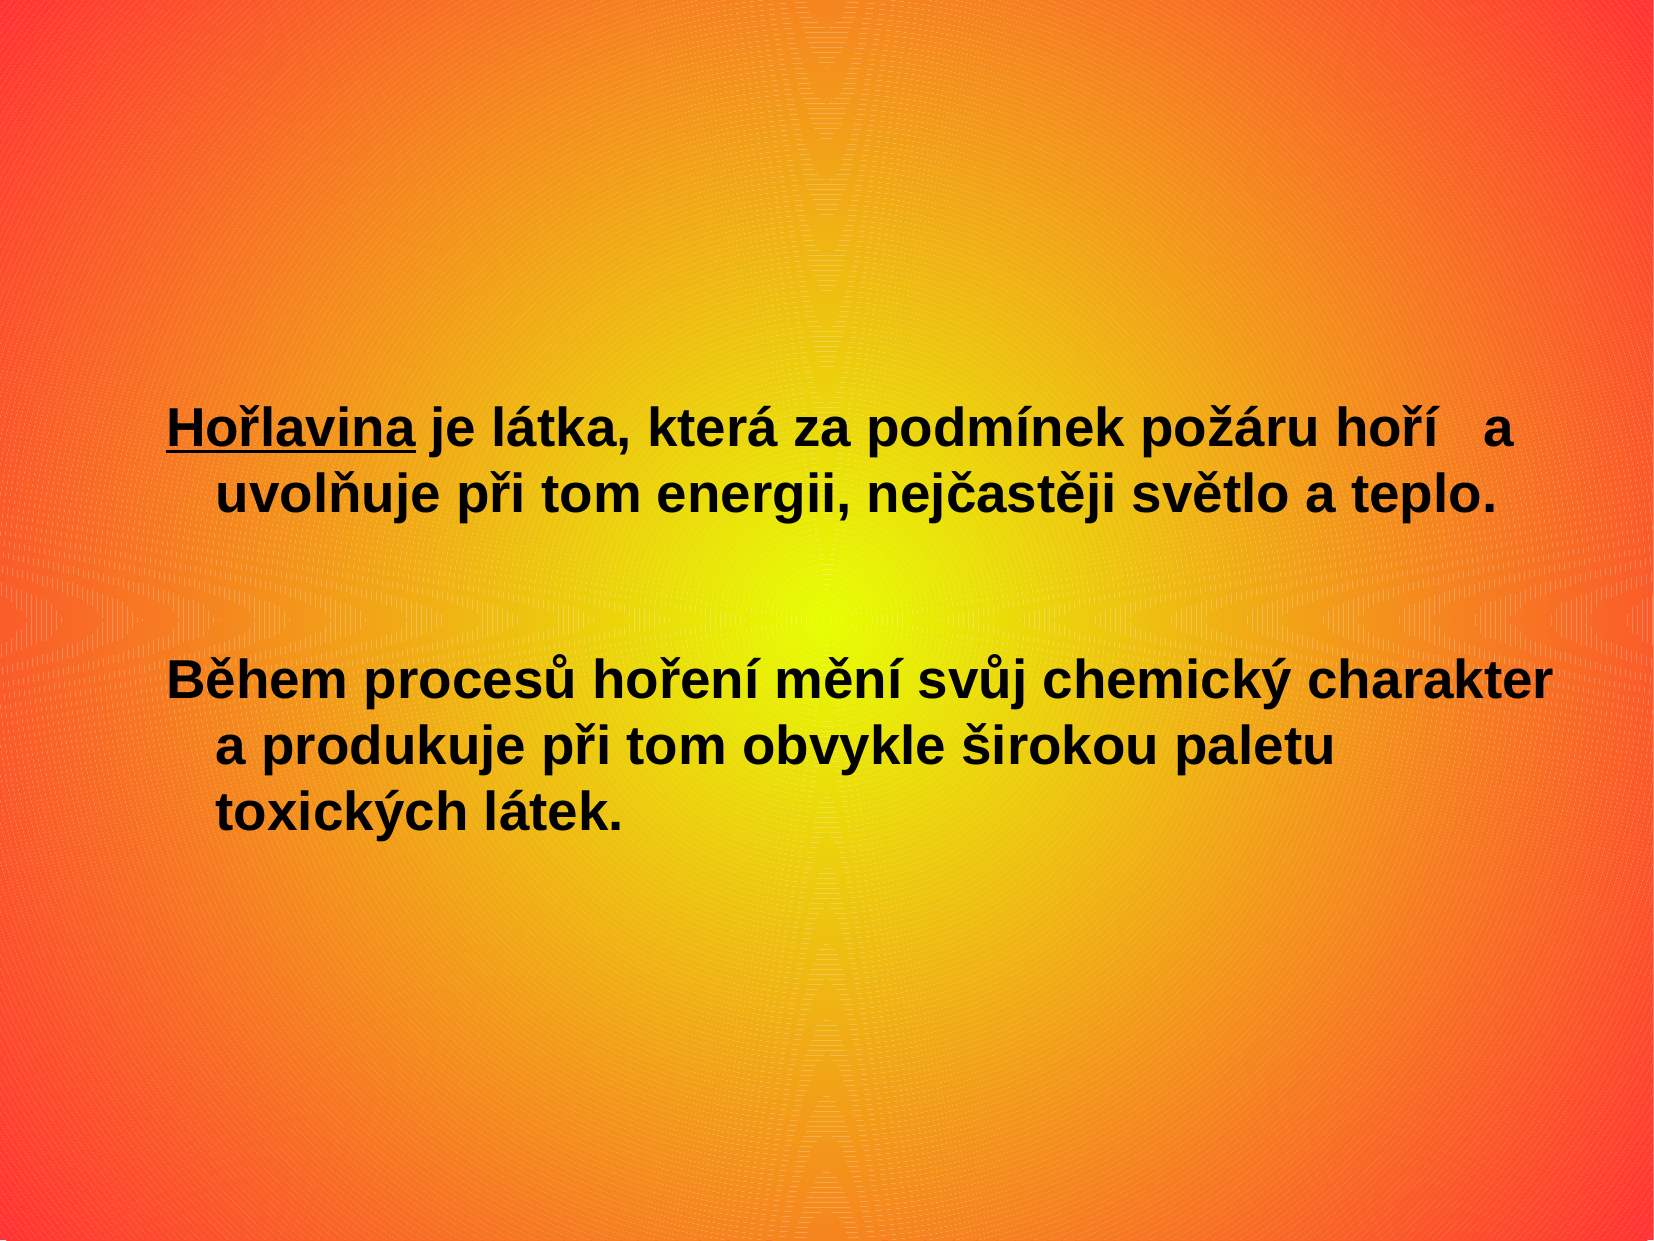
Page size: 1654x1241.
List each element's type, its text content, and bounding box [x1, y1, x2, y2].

list Hořlavina je látka, která za podmínek požáru hoří a uvolňuje při tom energii, nejčastěji světlo a teplo. Během procesů hoření mění svůj chemický charakter a produkuje při tom obvykle širokou paletu toxických látek. [82, 391, 1571, 849]
